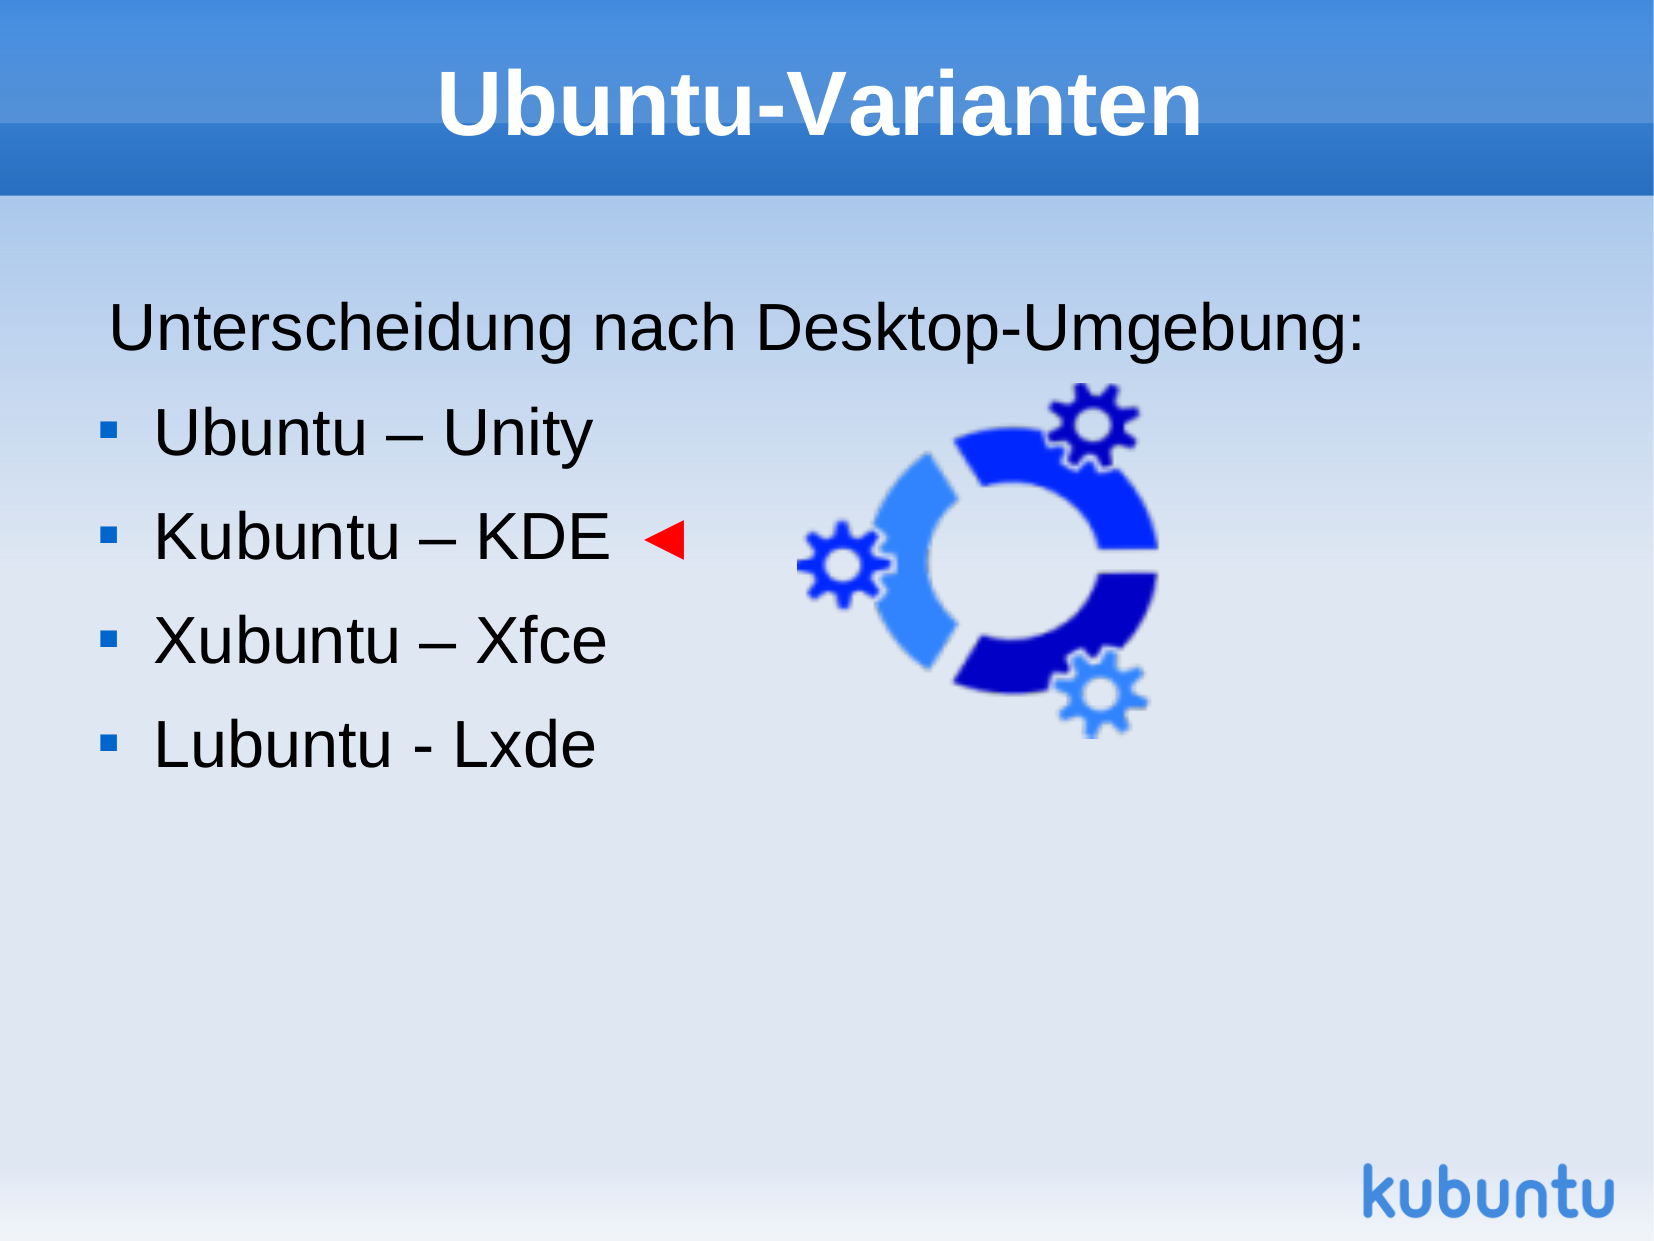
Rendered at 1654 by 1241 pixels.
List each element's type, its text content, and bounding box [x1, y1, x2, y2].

picture [0, 0, 1654, 1241]
title Ubuntu-Varianten [76, 0, 1565, 208]
list Unterscheidung nach Desktop-Umgebung: Ubuntu – Unity Kubuntu – KDE ◄ Xubuntu – Xfce Lubuntu - Lxde [82, 290, 1571, 1094]
